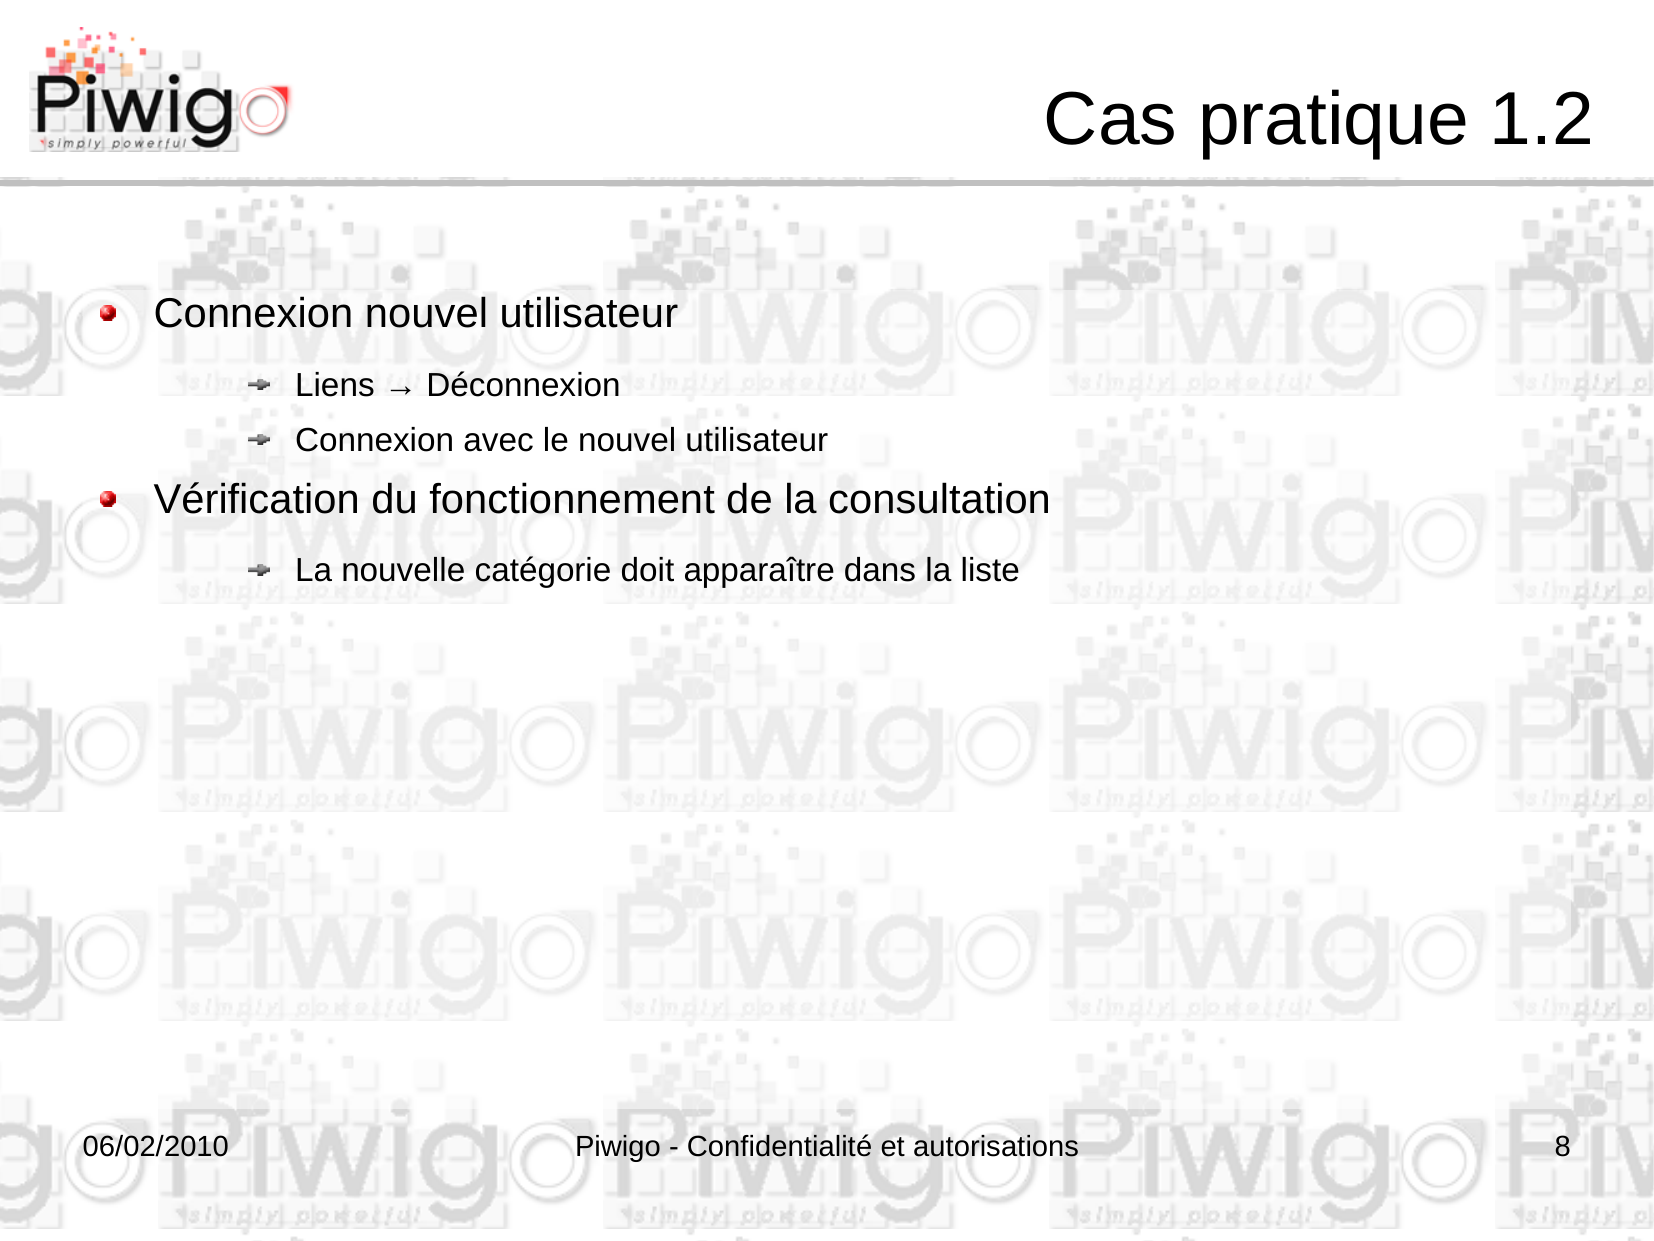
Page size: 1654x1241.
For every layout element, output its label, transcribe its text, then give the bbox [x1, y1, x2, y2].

title Cas pratique 1.2 [295, 66, 1595, 170]
picture [0, 0, 1654, 180]
list Connexion nouvel utilisateur Liens → Déconnexion Connexion avec le nouvel utilisateur Vérification du fonctionnement de la consultation La nouvelle catégorie doit apparaître dans la liste [82, 290, 1571, 1109]
picture [0, 186, 1654, 1241]
